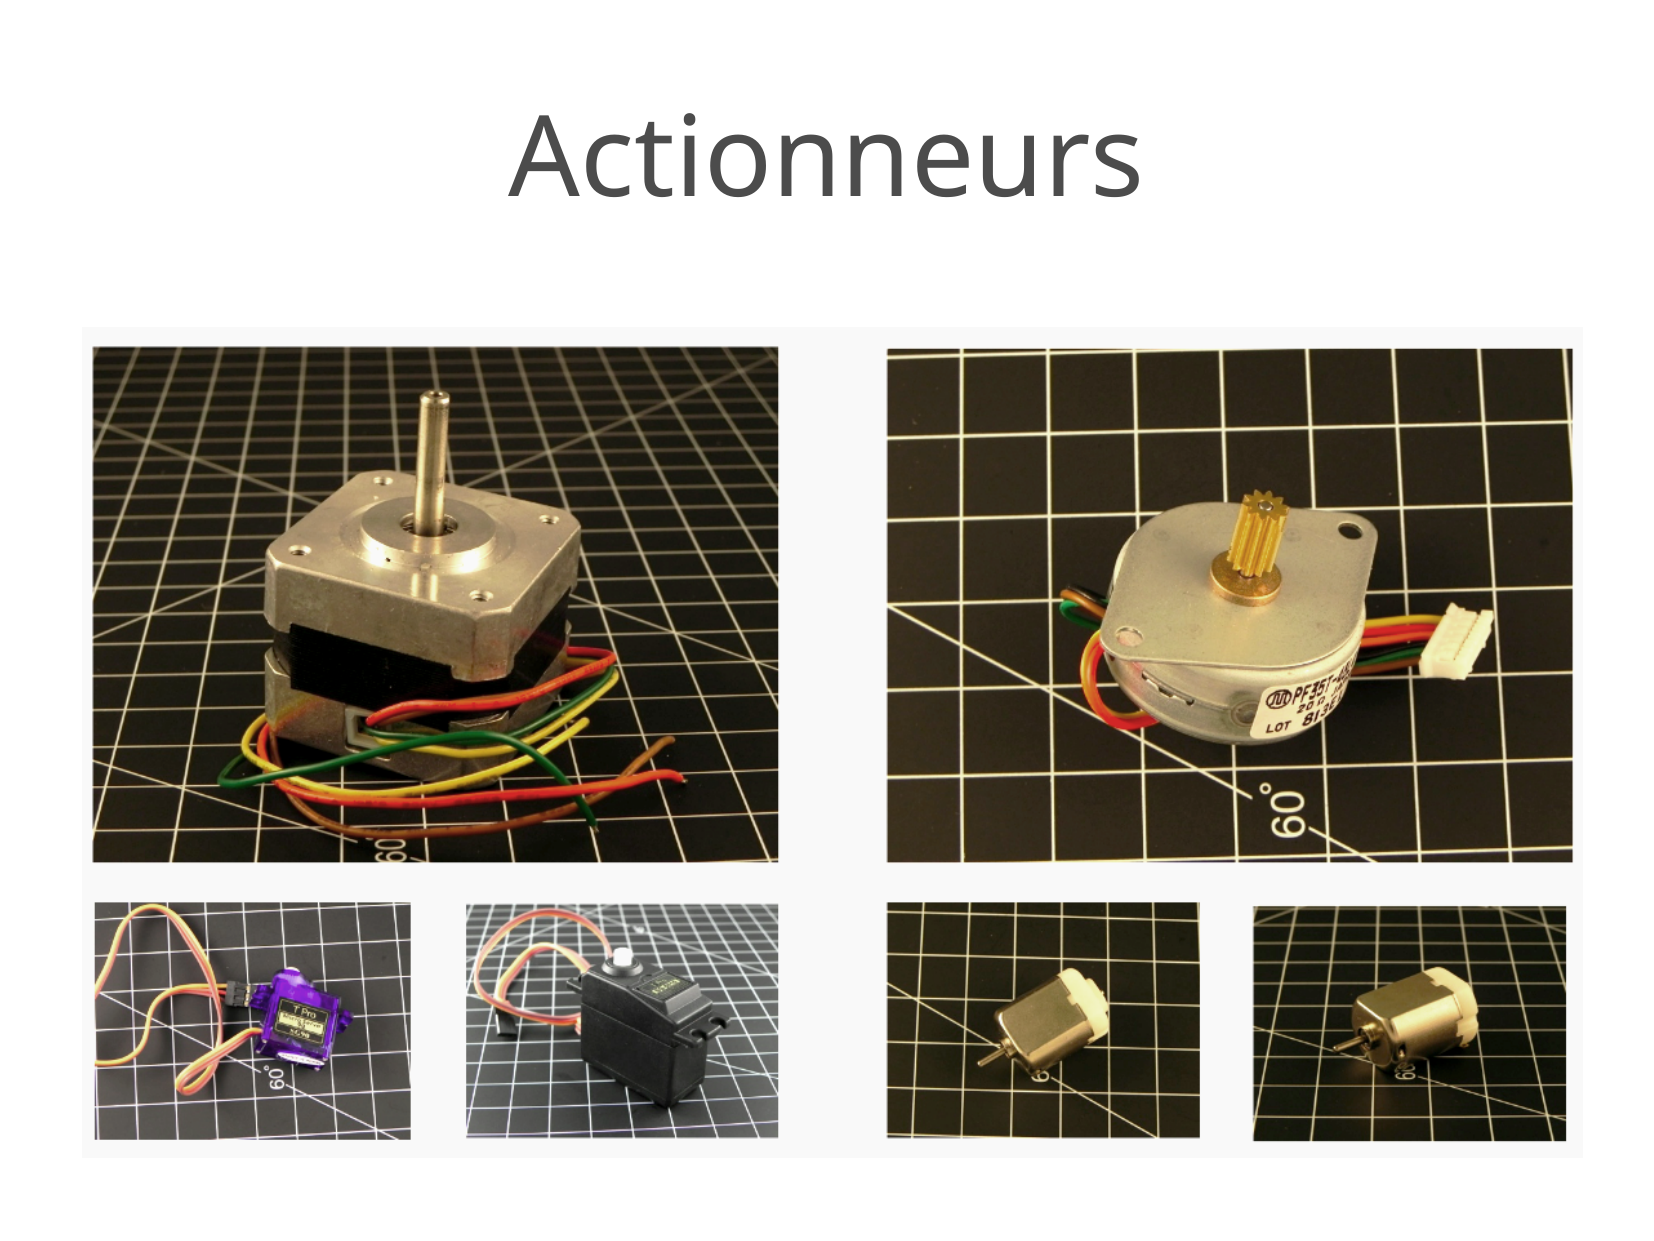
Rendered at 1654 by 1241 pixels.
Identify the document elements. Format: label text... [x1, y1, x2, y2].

picture [82, 327, 1583, 1158]
title Actionneurs [82, 49, 1571, 257]
